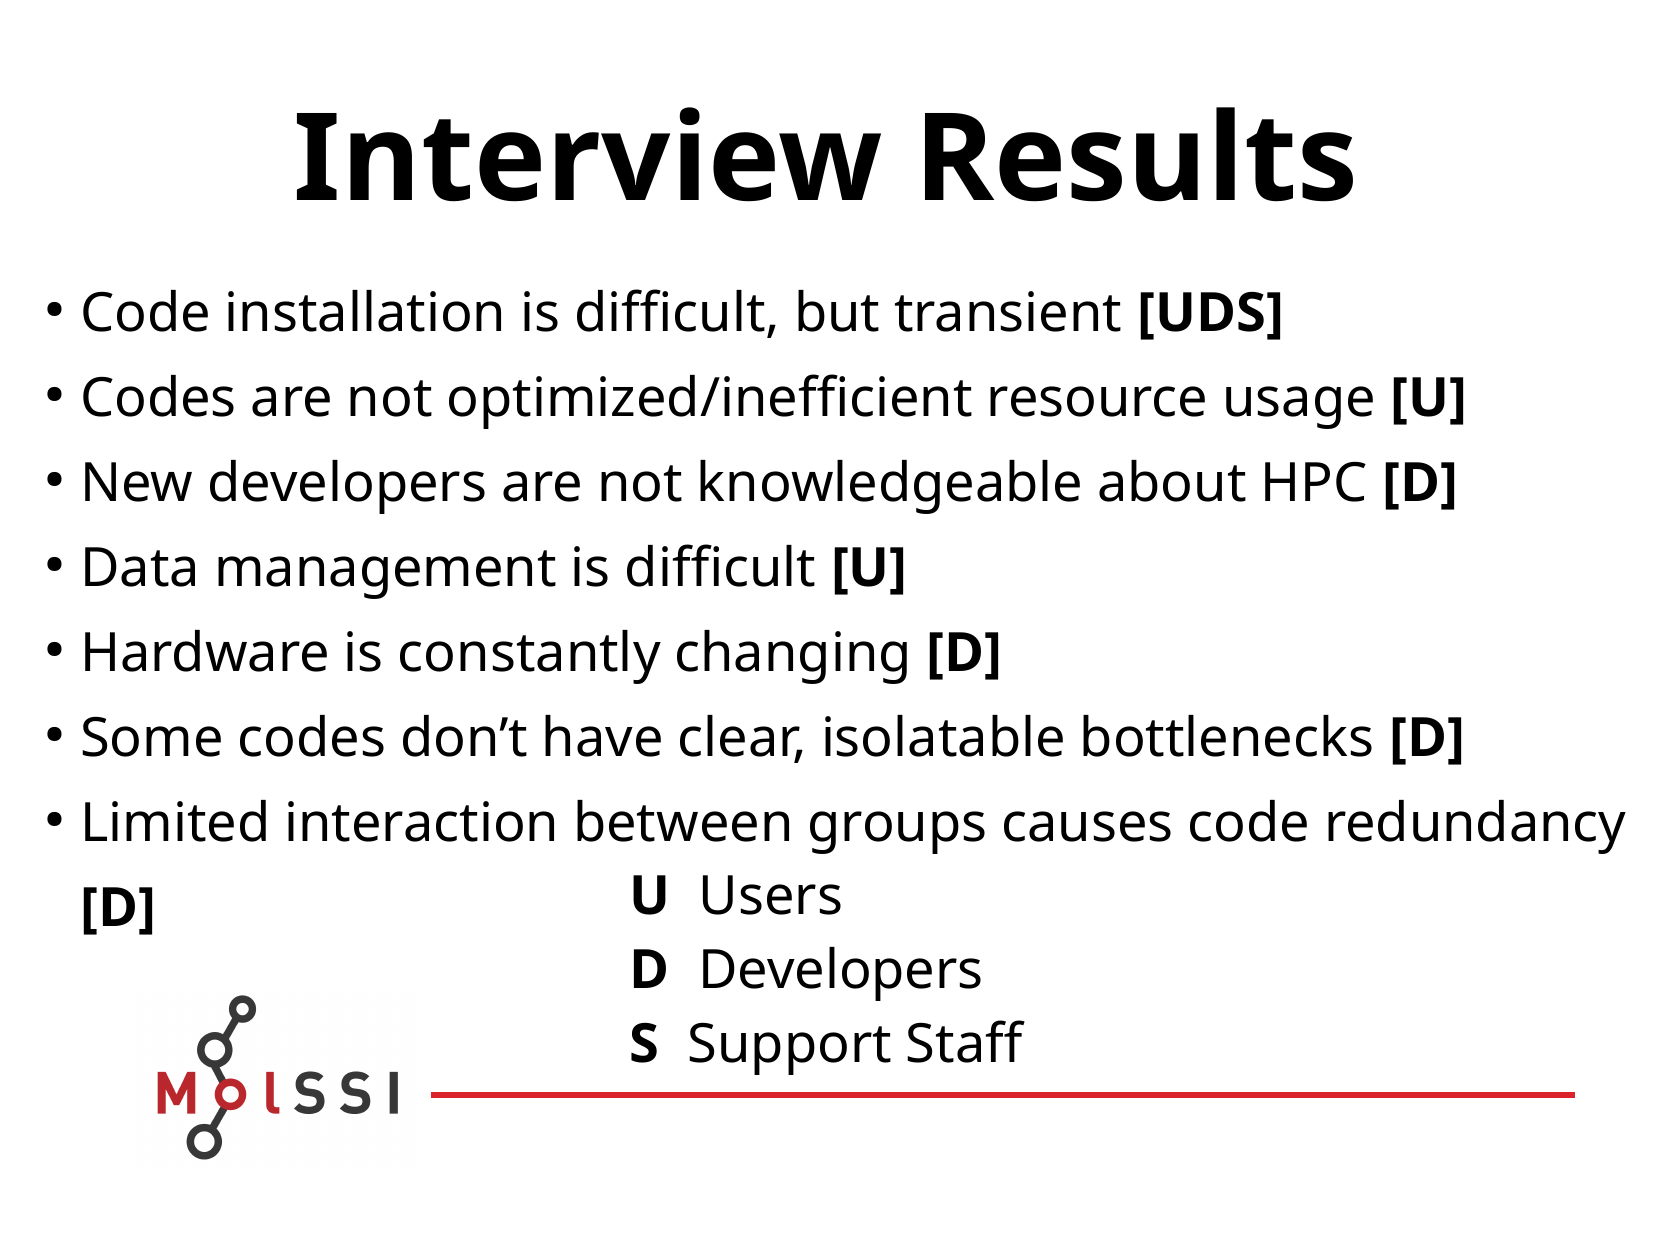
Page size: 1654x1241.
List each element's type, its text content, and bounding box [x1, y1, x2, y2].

text_box Code installation is difficult, but transient [UDS] Codes are not optimized/inefficient resource usage [U] New developers are not knowledgeable about HPC [D] Data management is difficult [U] Hardware is constantly changing [D] Some codes don’t have clear, isolatable bottlenecks [D] Limited interaction between groups causes code redundancy [D] [30, 254, 1654, 996]
title Interview Results [82, 49, 1571, 254]
text_box U Users D Developers S Support Staff [615, 849, 1096, 1138]
picture [135, 996, 416, 1174]
